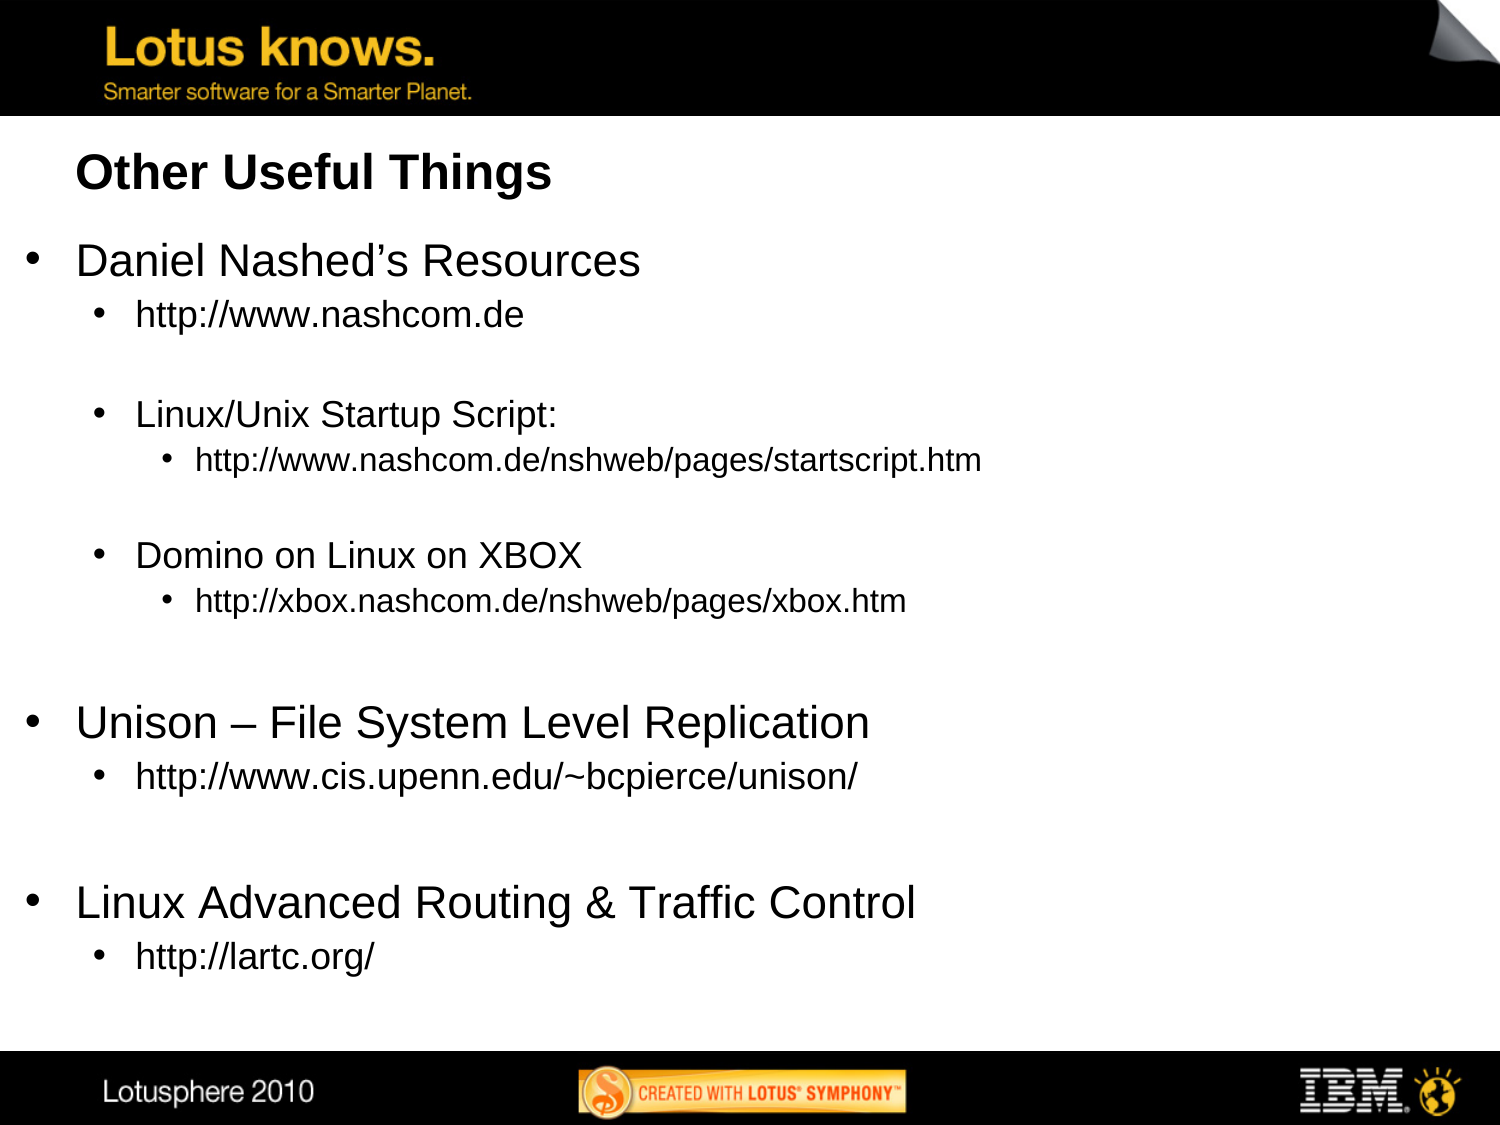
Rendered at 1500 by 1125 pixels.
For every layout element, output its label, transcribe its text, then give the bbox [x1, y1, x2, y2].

title Other Useful Things [74, 137, 1475, 200]
list Daniel Nashed’s Resources http://www.nashcom.de Linux/Unix Startup Script: http://www.nashcom.de/nshweb/pages/startscript.htm Domino on Linux on XBOX http://xbox.nashcom.de/nshweb/pages/xbox.htm Unison – File System Level Replication http://www.cis.upenn.edu/~bcpierce/unison/ Linux Advanced Routing & Traffic Control http://lartc.org/ [24, 237, 1476, 1034]
picture [0, 1053, 1500, 1125]
picture [0, 0, 1500, 114]
